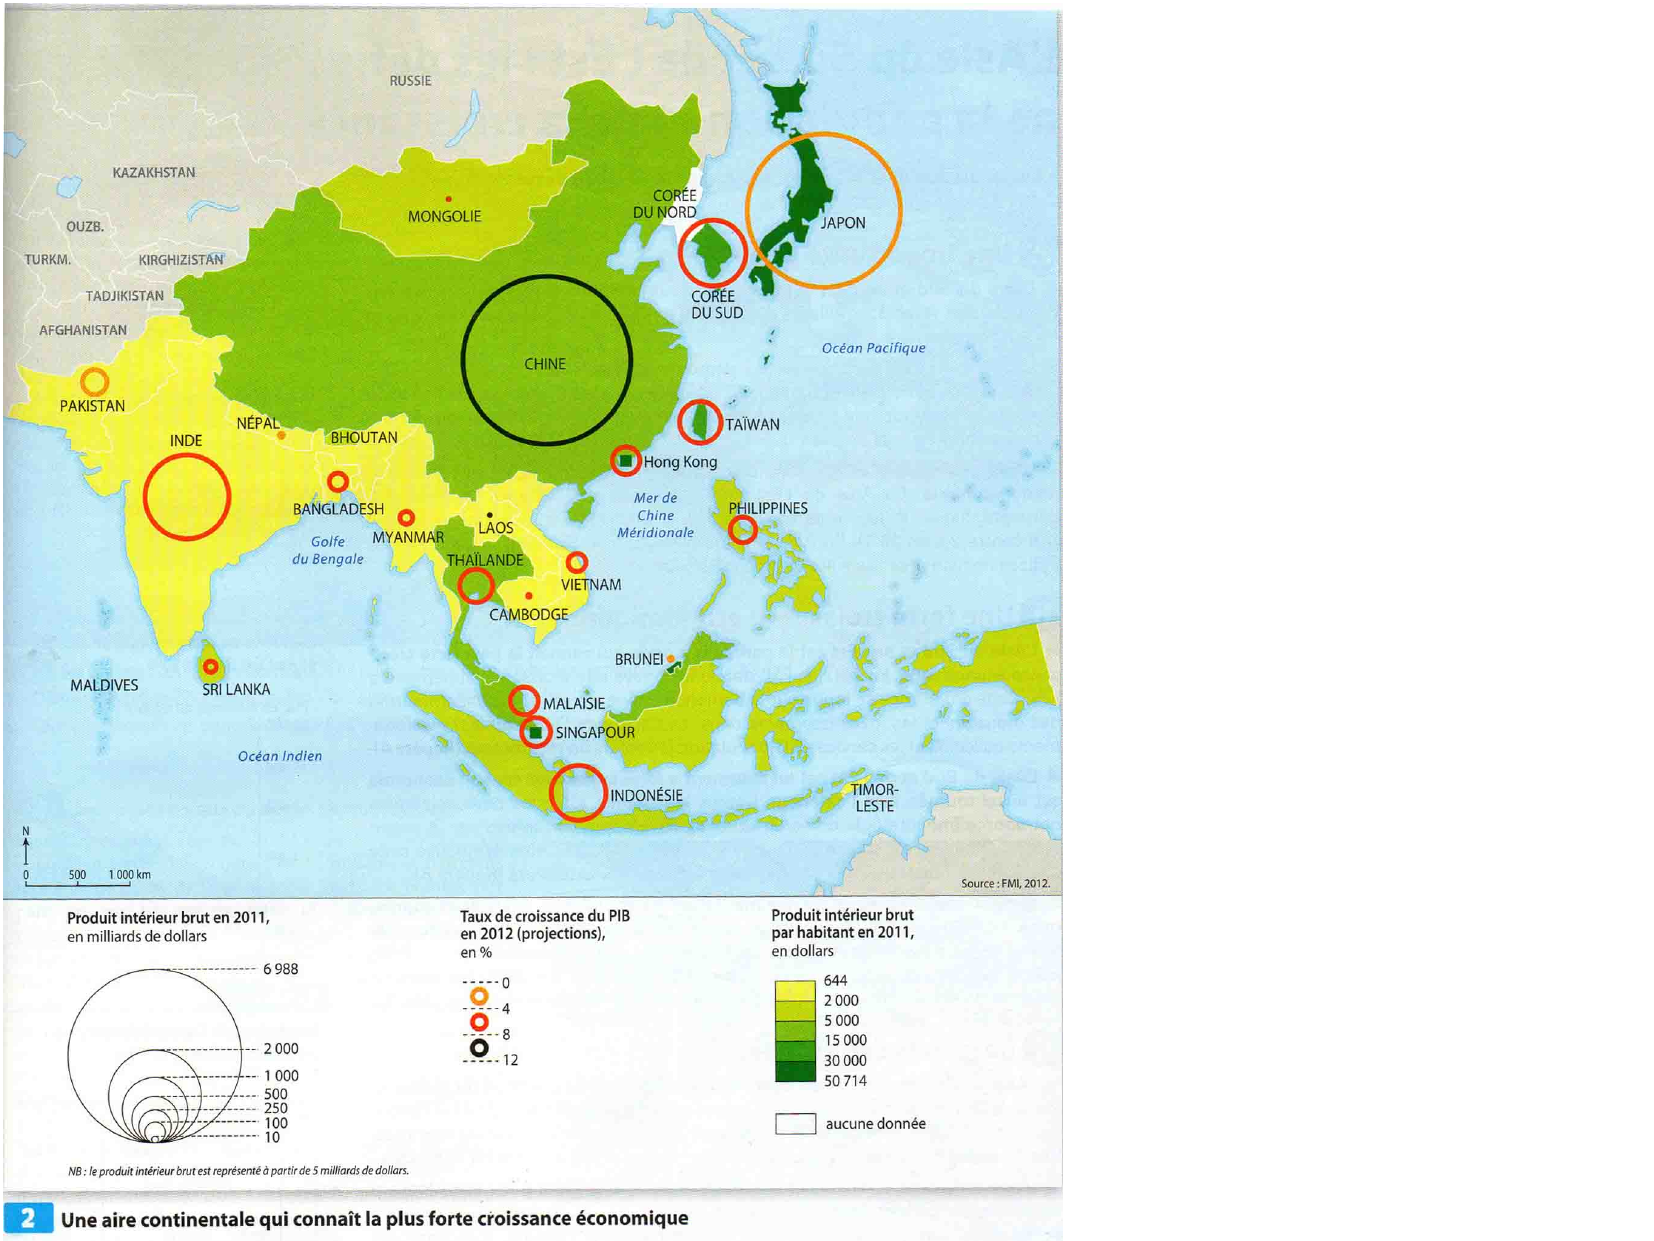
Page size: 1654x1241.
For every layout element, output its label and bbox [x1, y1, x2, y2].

picture [3, 3, 1063, 1241]
